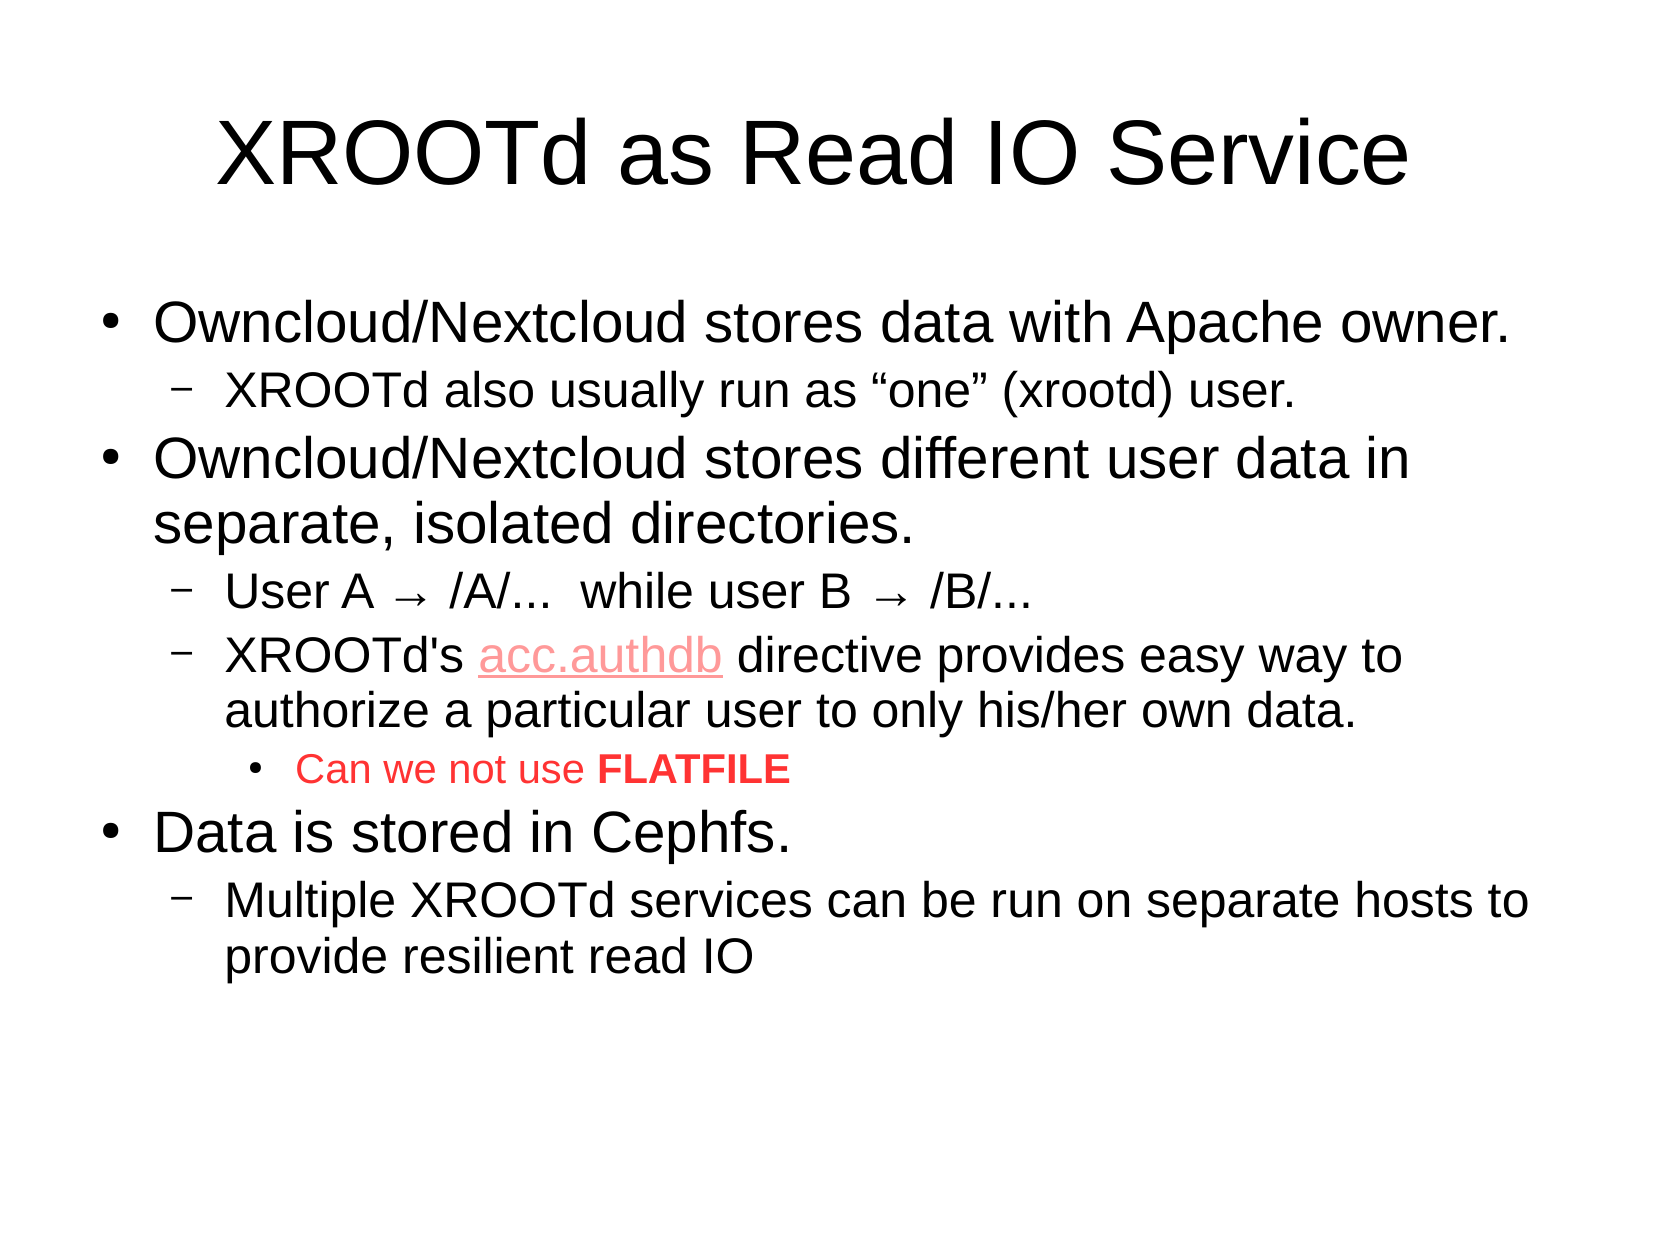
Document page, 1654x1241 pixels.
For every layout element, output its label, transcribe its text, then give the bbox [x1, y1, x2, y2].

title XROOTd as Read IO Service [82, 49, 1571, 257]
list Owncloud/Nextcloud stores data with Apache owner. XROOTd also usually run as “one” (xrootd) user. Owncloud/Nextcloud stores different user data in separate, isolated directories. User A → /A/... while user B → /B/... XROOTd's acc.authdb directive provides easy way to authorize a particular user to only his/her own data. Can we not use FLATFILE Data is stored in Cephfs. Multiple XROOTd services can be run on separate hosts to provide resilient read IO [82, 290, 1571, 1109]
